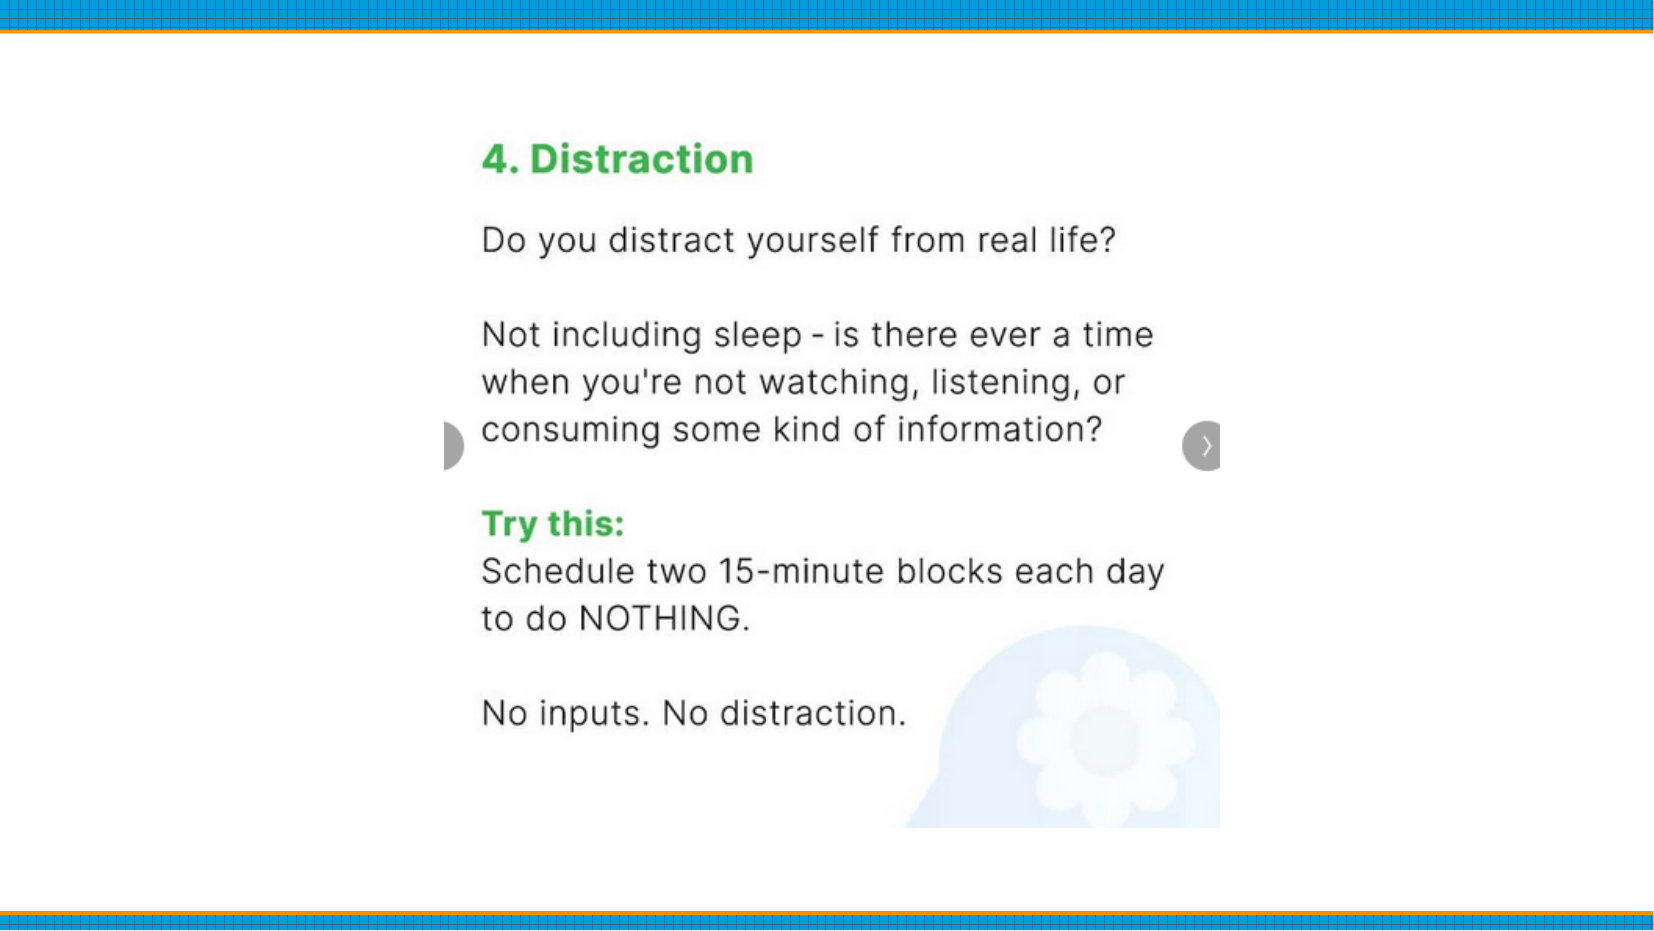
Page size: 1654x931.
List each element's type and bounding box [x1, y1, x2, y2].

picture [444, 113, 1220, 828]
